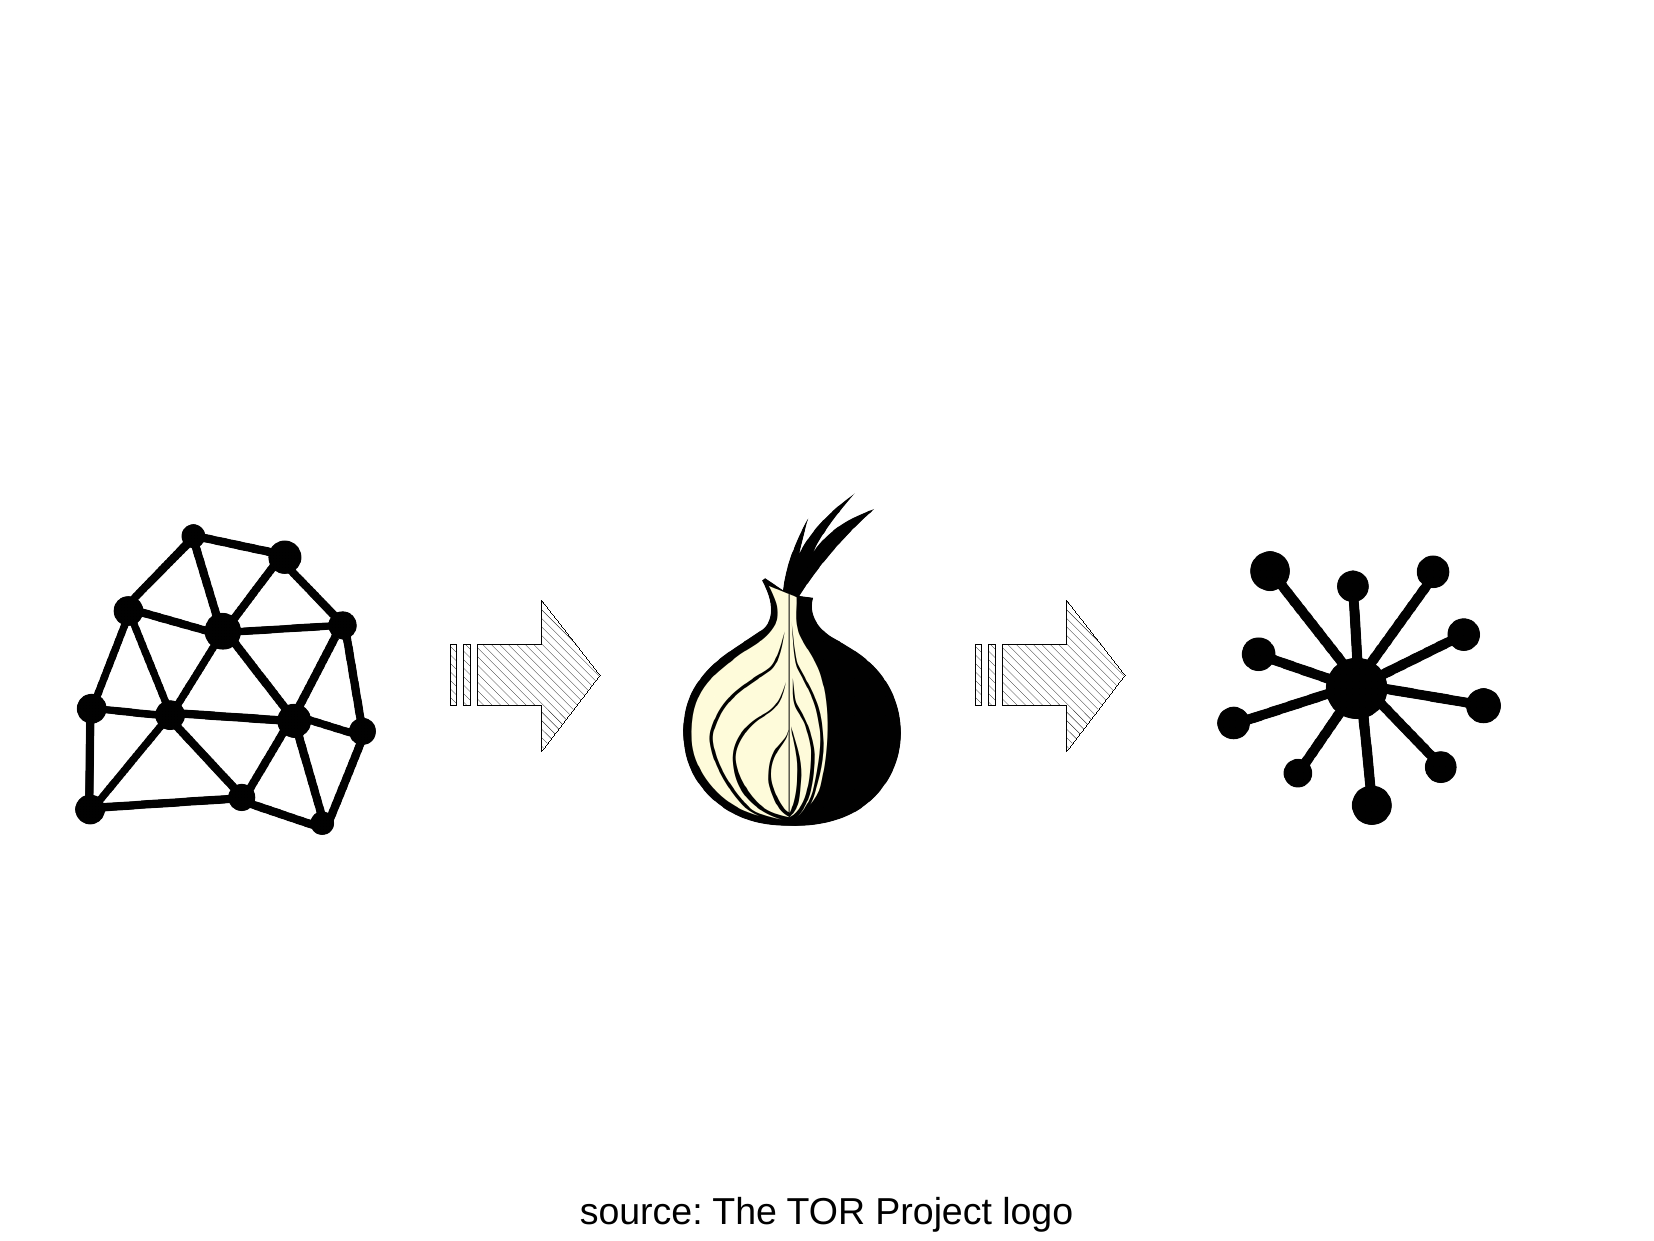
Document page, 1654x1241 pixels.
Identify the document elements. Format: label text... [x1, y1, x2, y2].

text_box [988, 644, 996, 706]
text_box [975, 644, 982, 706]
text_box source: The TOR Project logo [565, 1183, 1089, 1241]
picture [1217, 551, 1501, 826]
picture [683, 493, 901, 827]
text_box [463, 644, 471, 706]
text_box [477, 600, 601, 752]
text_box [450, 644, 457, 706]
text_box [1002, 600, 1126, 752]
picture [75, 524, 376, 835]
